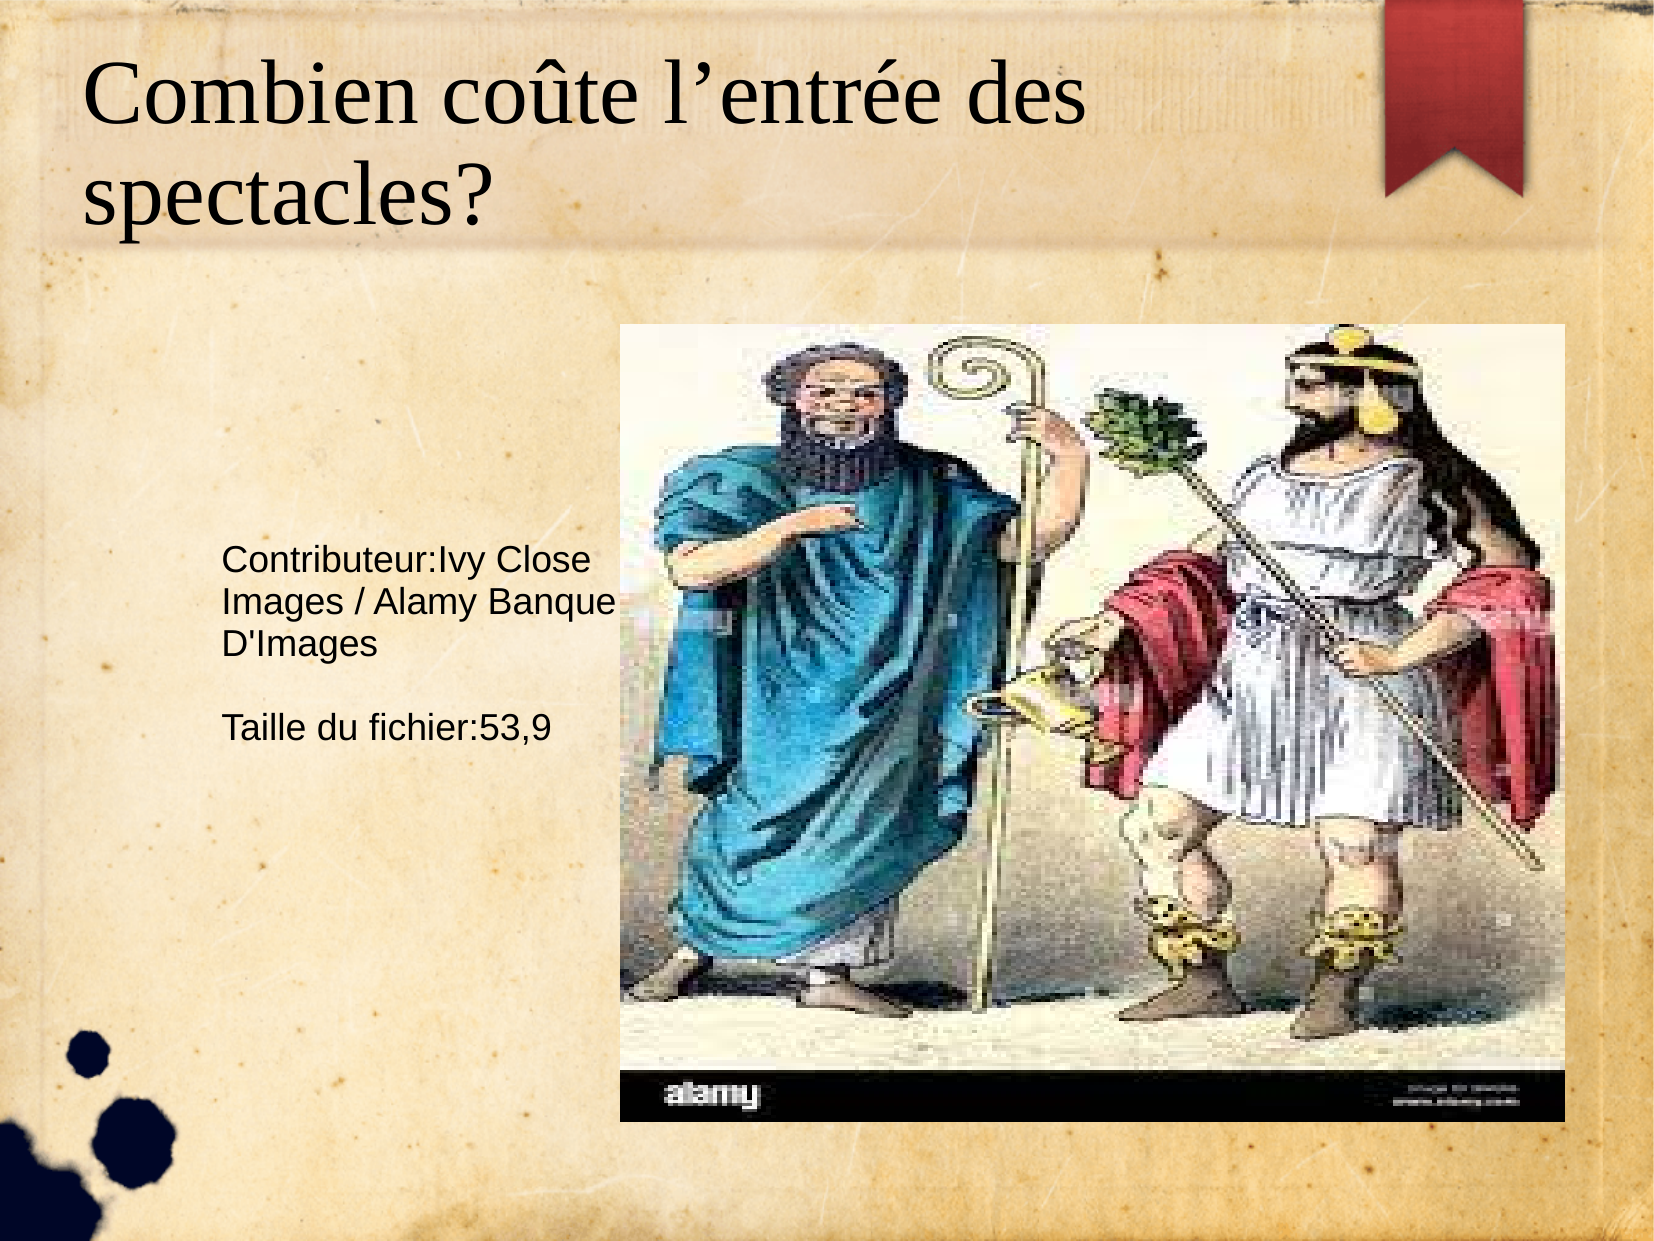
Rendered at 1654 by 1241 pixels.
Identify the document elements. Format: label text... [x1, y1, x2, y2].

title Combien coûte l’entrée des spectacles? [82, 41, 1347, 245]
text_box Contributeur:Ivy Close Images / Alamy Banque D'Images Taille du fichier:53,9 [206, 531, 680, 1051]
picture [0, 0, 1654, 1241]
